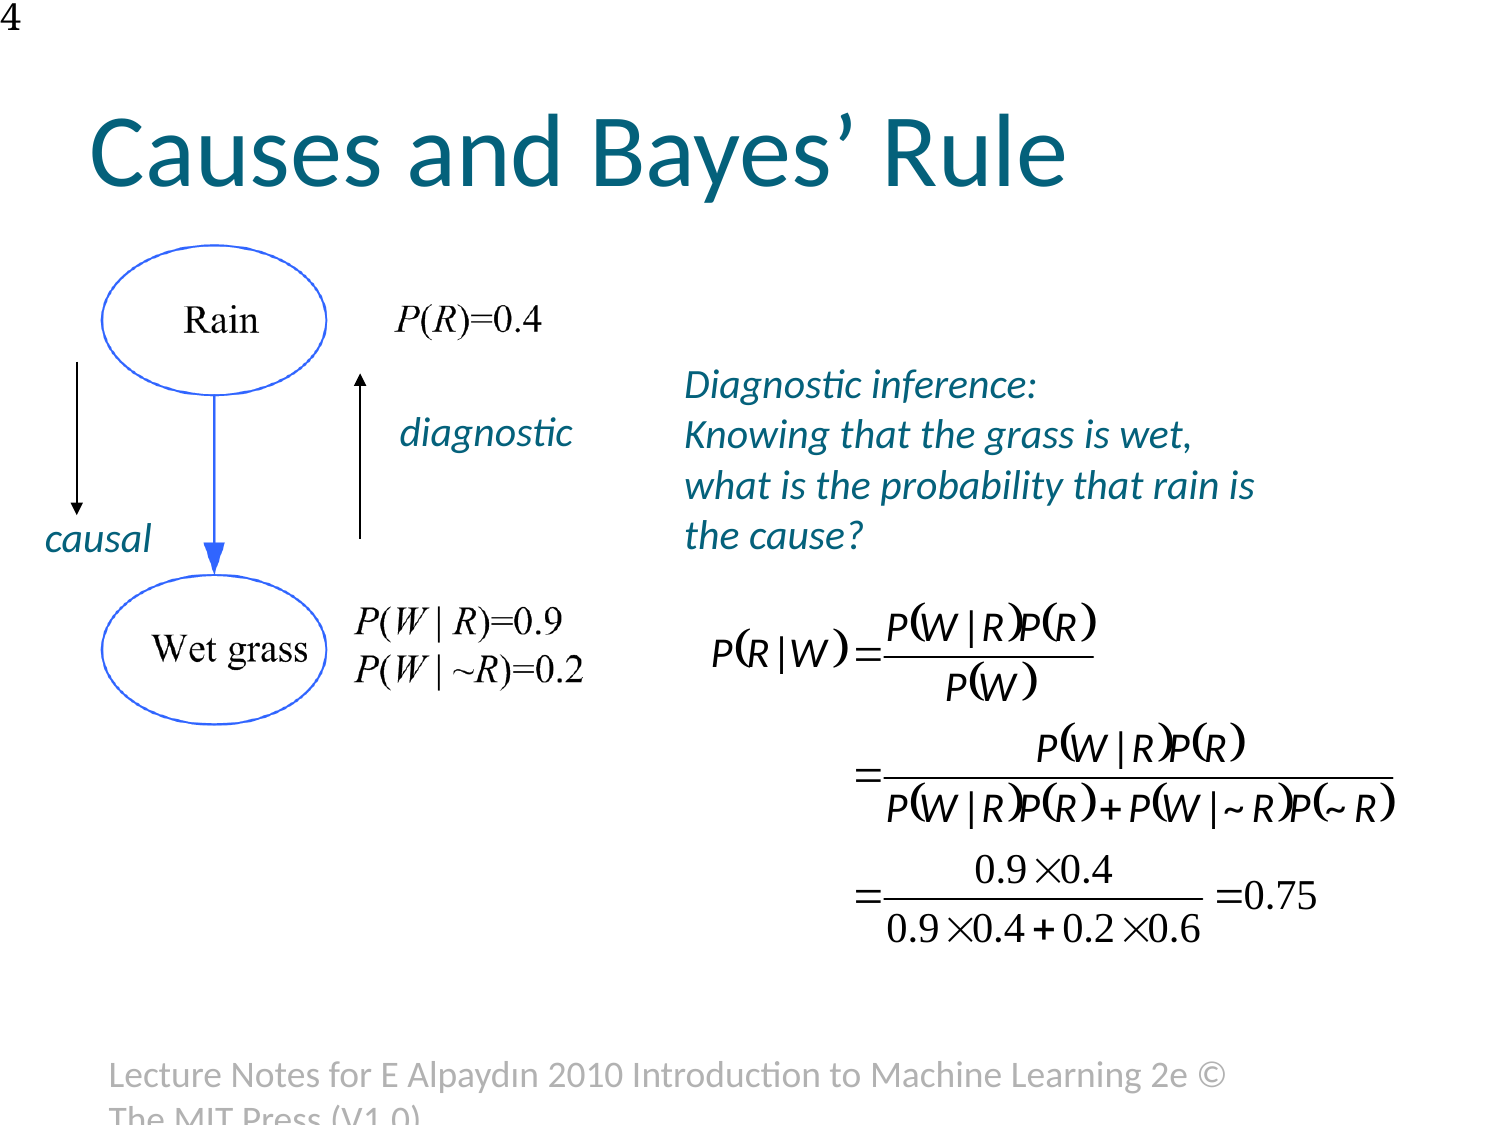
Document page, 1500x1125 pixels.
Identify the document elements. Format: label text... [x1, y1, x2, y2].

text_box Causes and Bayes’ Rule [74, 74, 1425, 300]
text_box causal [30, 503, 167, 569]
picture [100, 300, 585, 726]
text_box diagnostic [384, 397, 588, 462]
text_box Diagnostic inference: Knowing that the grass is wet, what is the probability that rain is the cause? [669, 349, 1281, 565]
footer Lecture Notes for E Alpaydın 2010 Introduction to Machine Learning 2e © The MIT Press (V1.0) [93, 1042, 1254, 1103]
chart [705, 601, 1403, 952]
